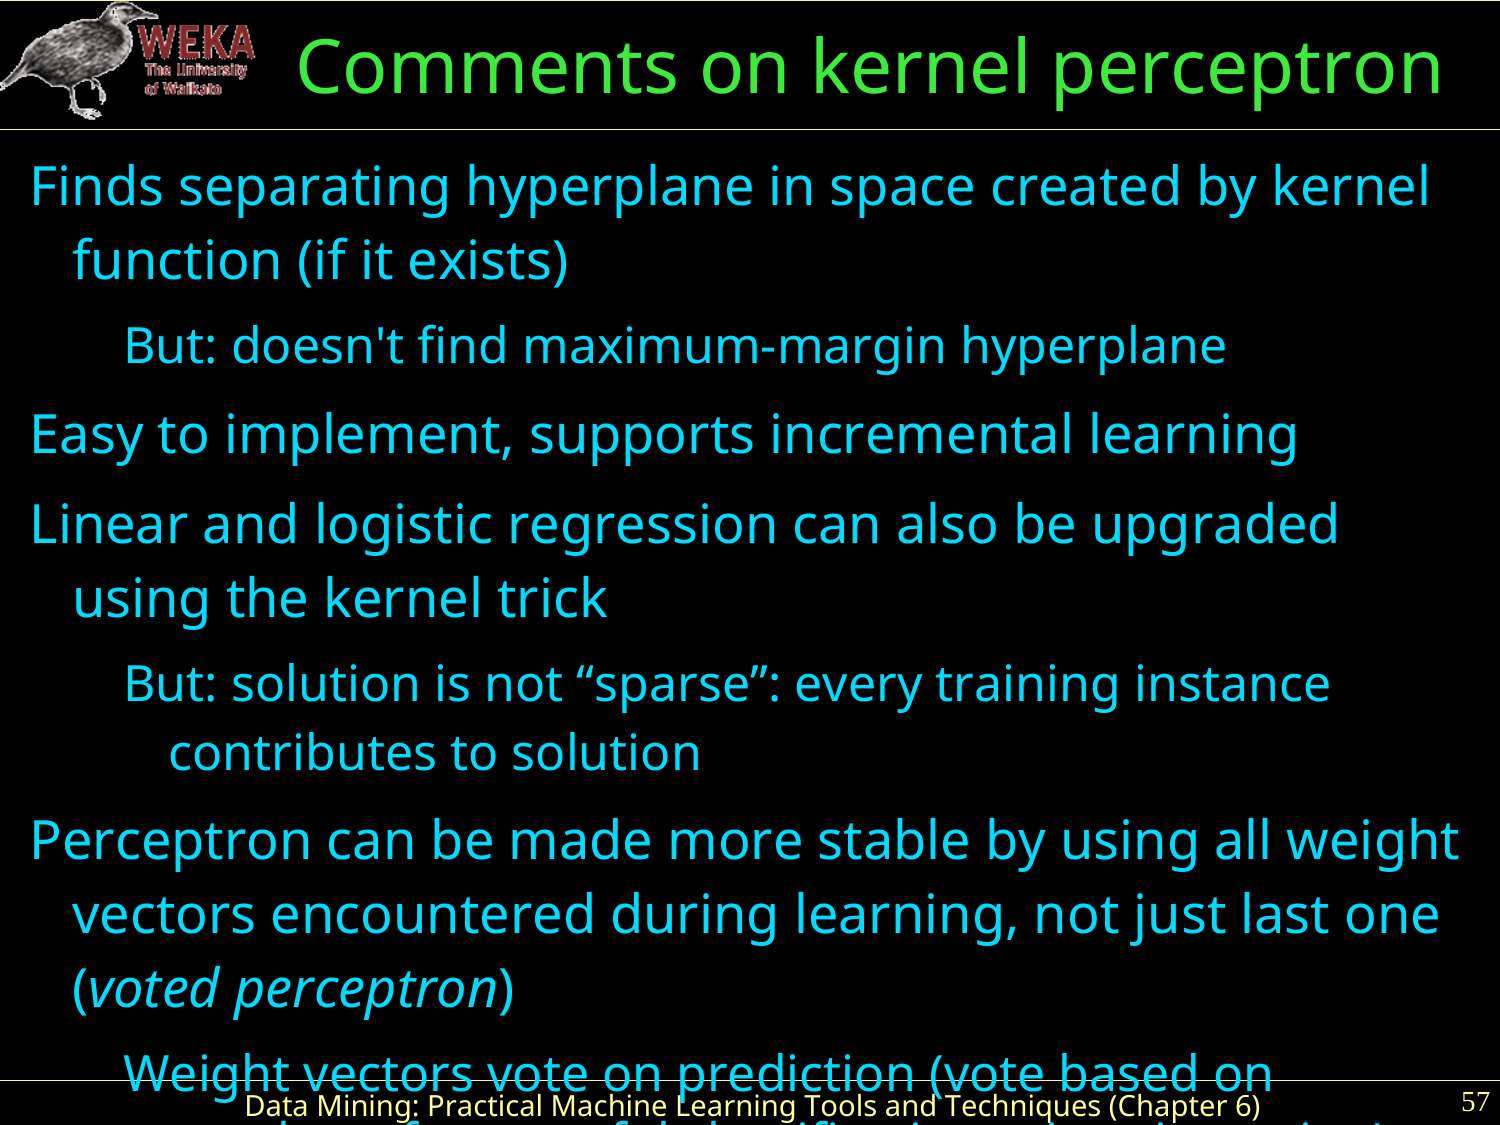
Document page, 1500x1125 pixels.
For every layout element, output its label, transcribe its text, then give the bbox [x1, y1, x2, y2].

title Comments on kernel perceptron [295, 0, 1486, 159]
list Finds separating hyperplane in space created by kernel function (if it exists) But: doesn't find maximum-margin hyperplane Easy to implement, supports incremental learning Linear and logistic regression can also be upgraded using the kernel trick But: solution is not “sparse”: every training instance contributes to solution Perceptron can be made more stable by using all weight vectors encountered during learning, not just last one (voted perceptron) Weight vectors vote on prediction (vote based on number of successful classifications since inception) [29, 147, 1463, 1064]
picture [0, 1, 266, 129]
